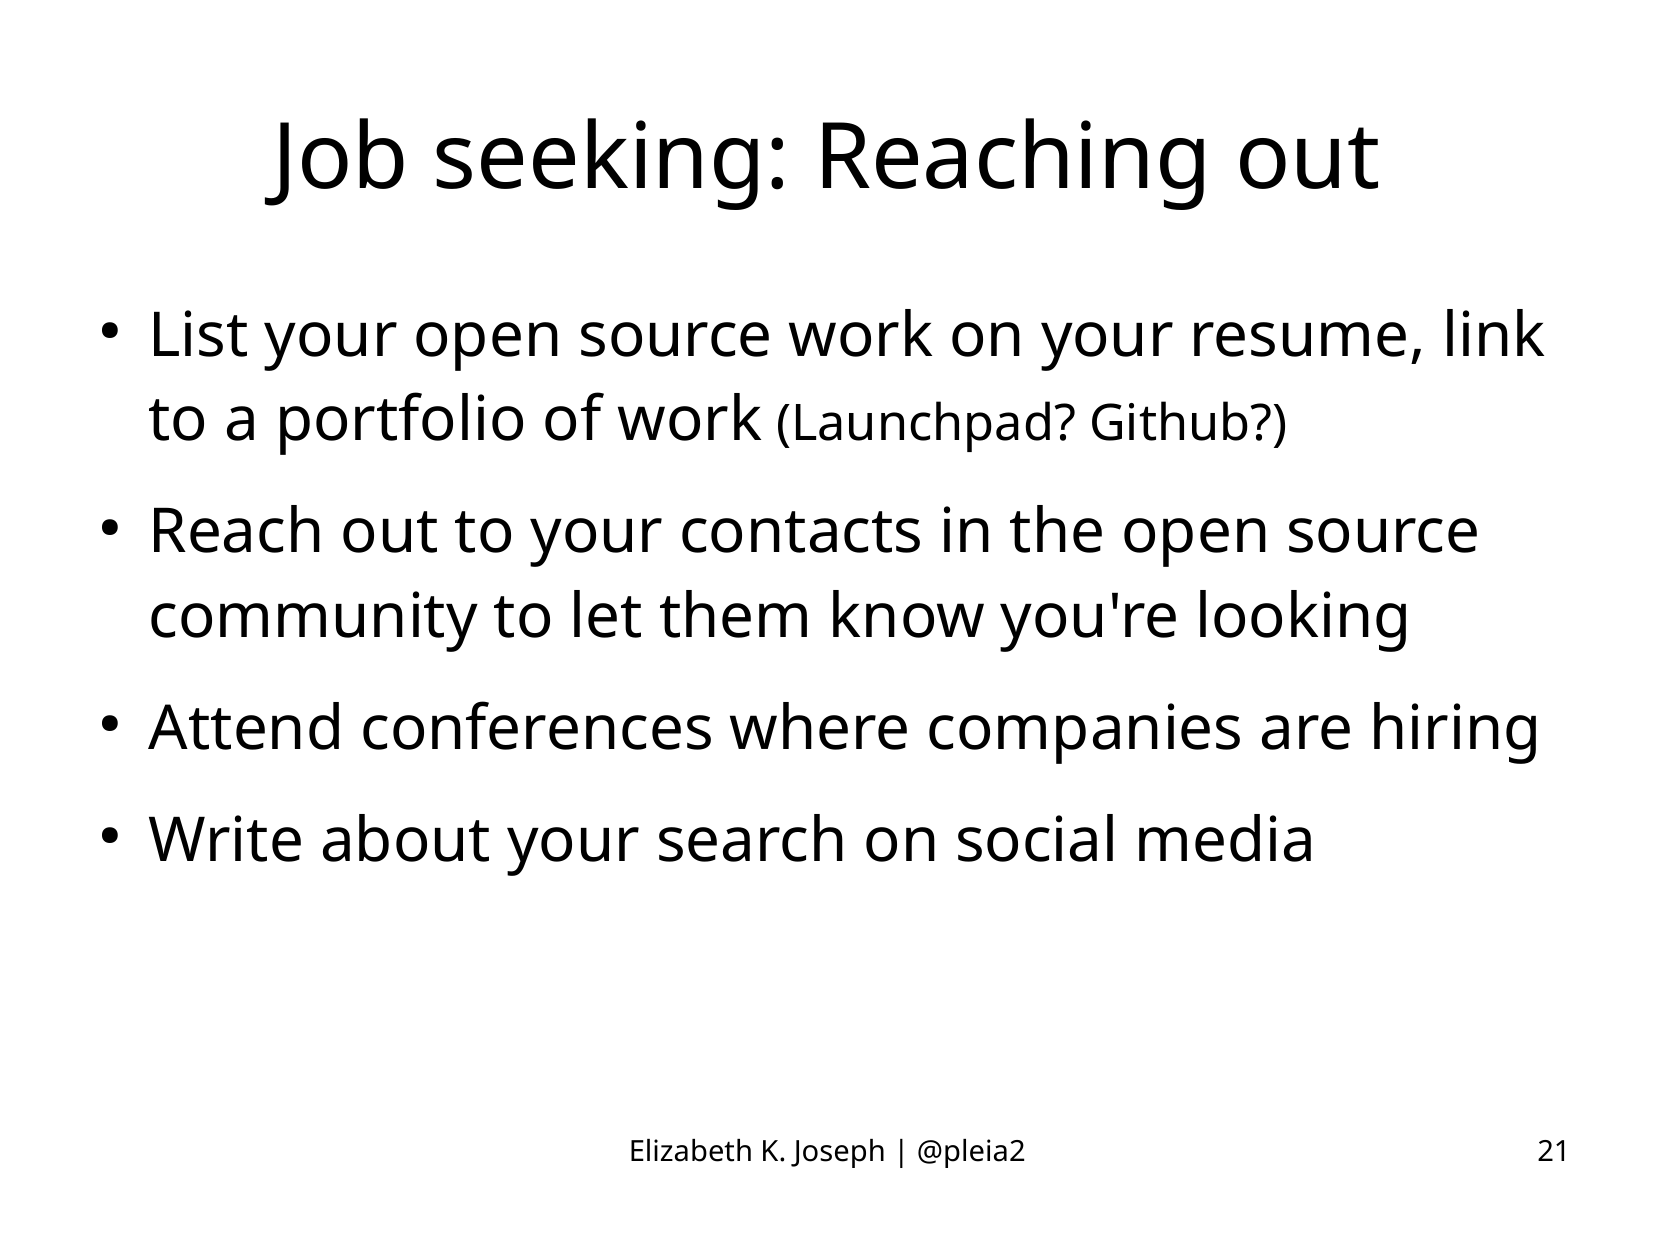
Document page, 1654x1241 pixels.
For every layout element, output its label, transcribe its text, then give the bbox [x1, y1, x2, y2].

list List your open source work on your resume, link to a portfolio of work (Launchpad? Github?) Reach out to your contacts in the open source community to let them know you're looking Attend conferences where companies are hiring Write about your search on social media [82, 290, 1571, 1010]
title Job seeking: Reaching out [82, 49, 1571, 257]
